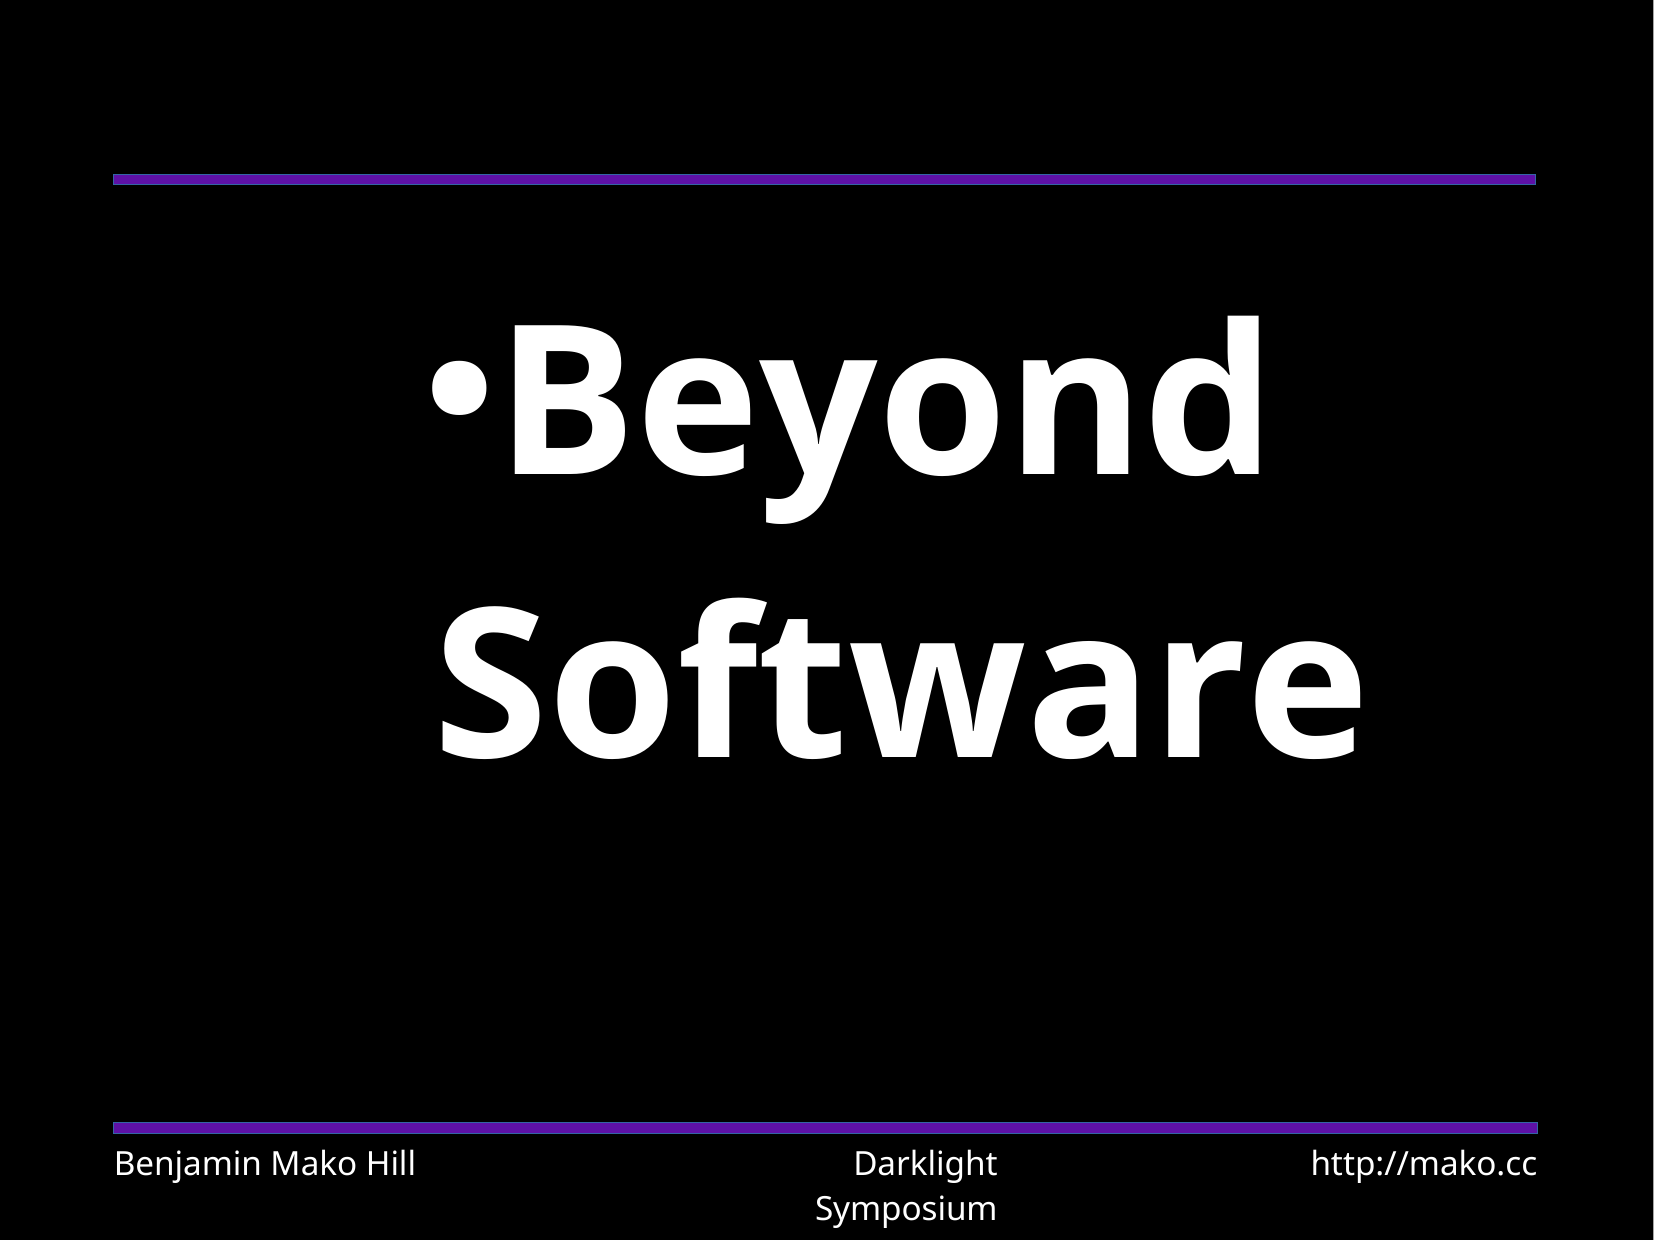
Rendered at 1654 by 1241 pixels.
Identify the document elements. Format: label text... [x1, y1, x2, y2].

list Beyond Software [133, 251, 1530, 1089]
